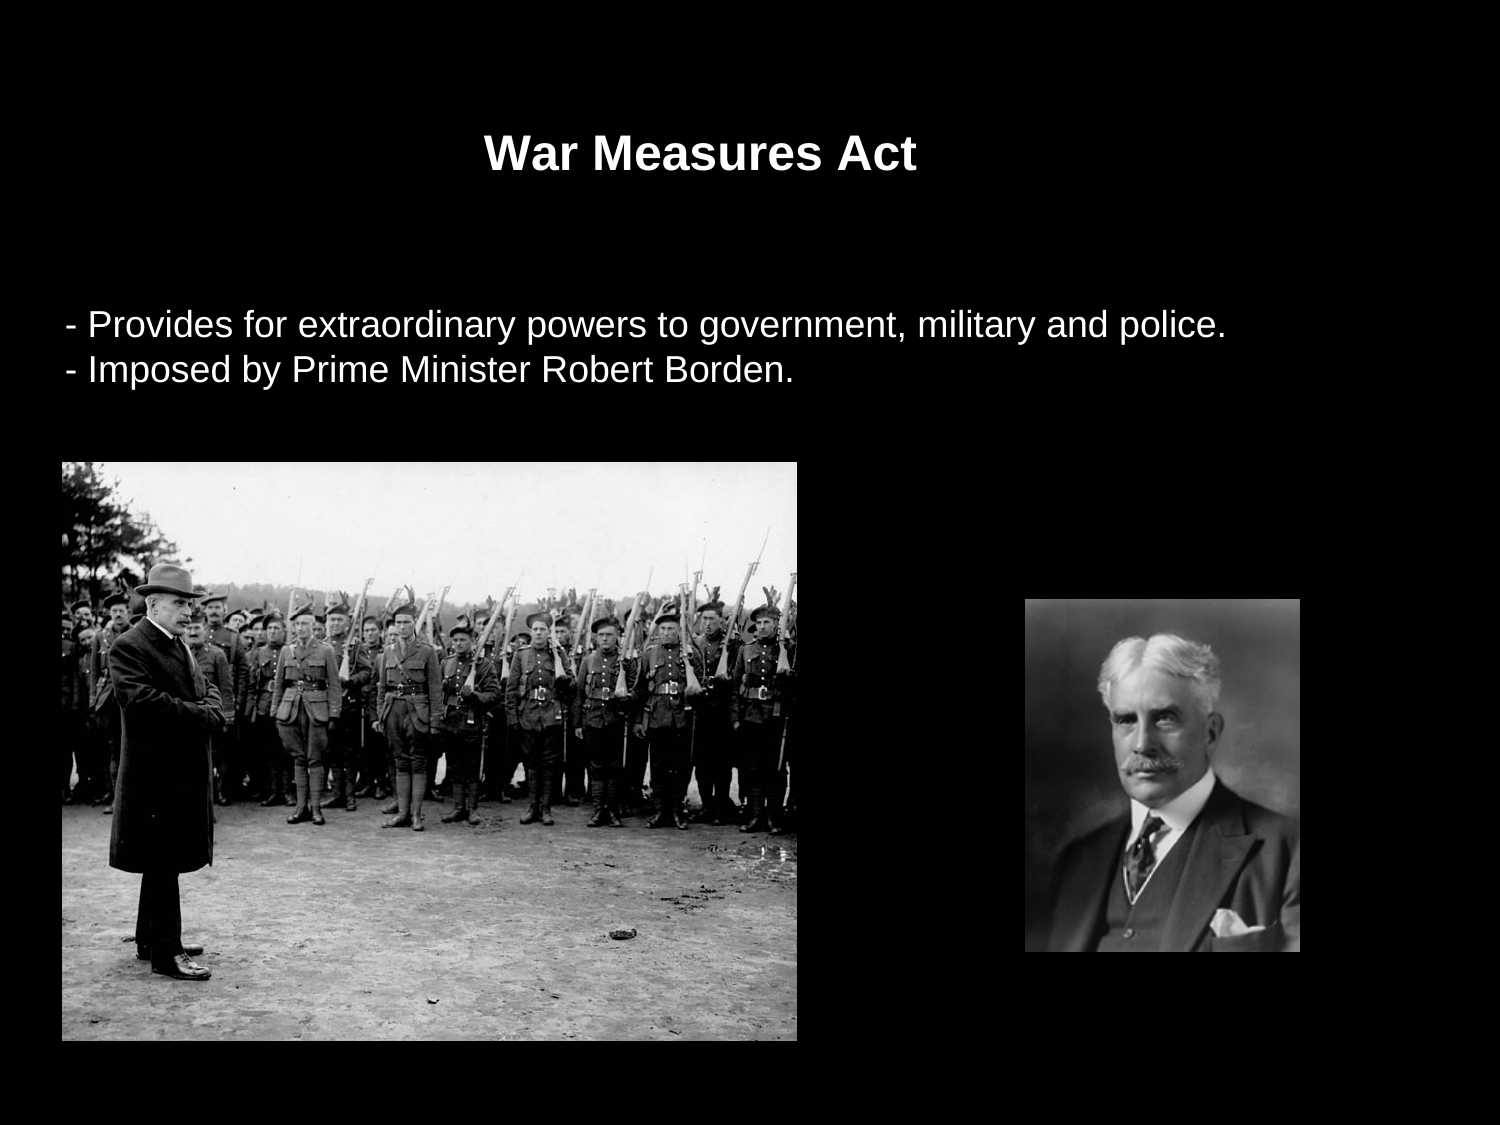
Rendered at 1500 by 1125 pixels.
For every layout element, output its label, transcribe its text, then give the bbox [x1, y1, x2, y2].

picture [62, 462, 797, 1041]
text_box War Measures Act - Provides for extraordinary powers to government, military and police. - Imposed by Prime Minister Robert Borden. [49, 112, 1338, 398]
picture [1025, 599, 1300, 952]
